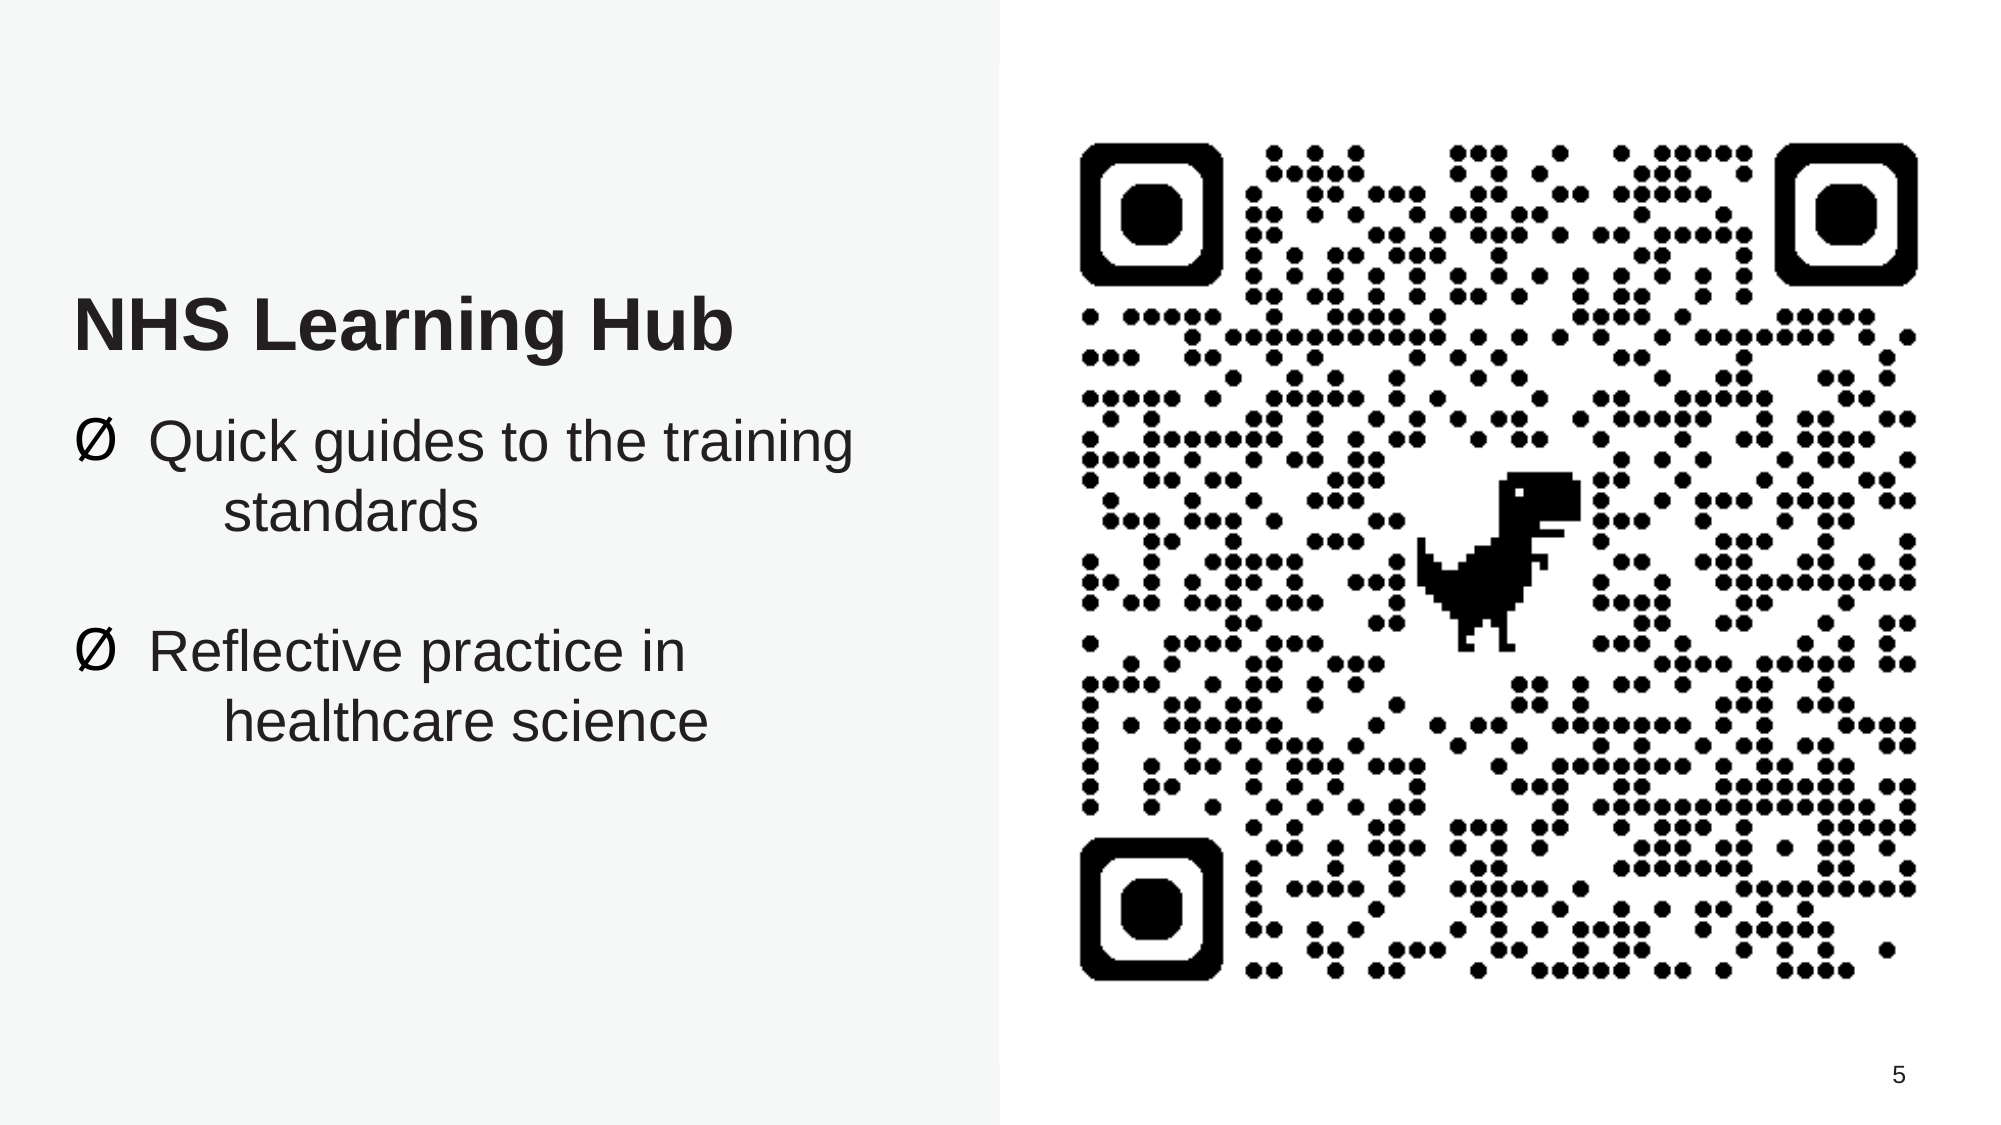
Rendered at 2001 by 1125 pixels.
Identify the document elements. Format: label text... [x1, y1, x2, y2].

title NHS Learning Hub [58, 270, 864, 395]
picture [999, 62, 2000, 1063]
text_box Quick guides to the training standards Reflective practice in healthcare science [58, 395, 989, 764]
